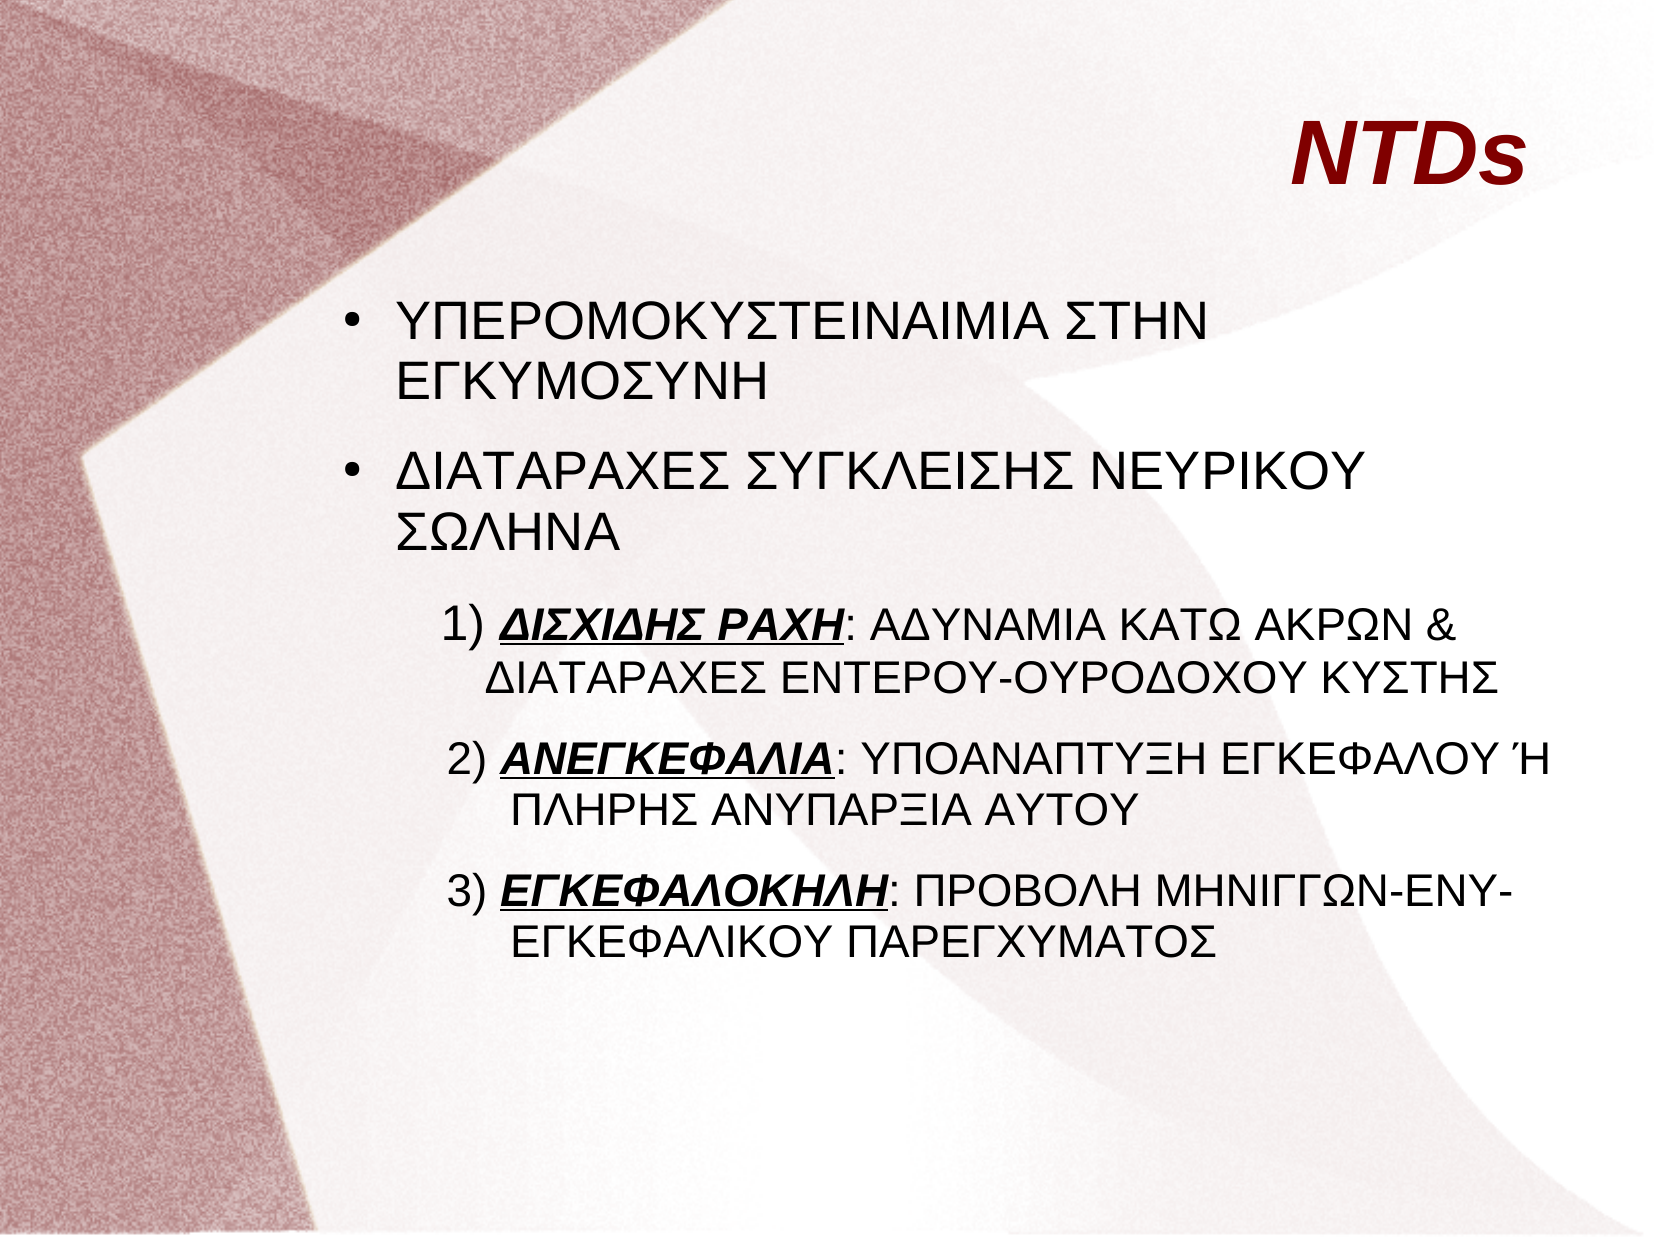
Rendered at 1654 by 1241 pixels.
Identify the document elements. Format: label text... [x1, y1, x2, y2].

title NTDs [596, 49, 1607, 257]
list ΥΠΕΡΟΜΟΚΥΣΤΕΙΝΑΙΜΙΑ ΣΤΗΝ ΕΓΚΥΜΟΣΥΝΗ ΔΙΑΤΑΡΑΧΕΣ ΣΥΓΚΛΕΙΣΗΣ ΝΕΥΡΙΚΟΥ ΣΩΛΗΝΑ 1) ΔΙΣΧΙΔΗΣ ΡΑΧΗ: ΑΔΥΝΑΜΙΑ ΚΑΤΩ ΑΚΡΩΝ & ΔΙΑΤΑΡΑΧΕΣ ΕΝΤΕΡΟΥ-ΟΥΡΟΔΟΧΟΥ ΚΥΣΤΗΣ 2) ΑΝΕΓΚΕΦΑΛΙΑ: ΥΠΟΑΝΑΠΤΥΞΗ ΕΓΚΕΦΑΛΟΥ Ή ΠΛΗΡΗΣ ΑΝΥΠΑΡΞΙΑ ΑΥΤΟΥ 3) ΕΓΚΕΦΑΛΟΚΗΛΗ: ΠΡΟΒΟΛΗ ΜΗΝΙΓΓΩΝ-ΕΝΥ- ΕΓΚΕΦΑΛΙΚΟΥ ΠΑΡΕΓΧΥΜΑΤΟΣ [324, 290, 1601, 1140]
picture [0, 0, 1654, 1241]
